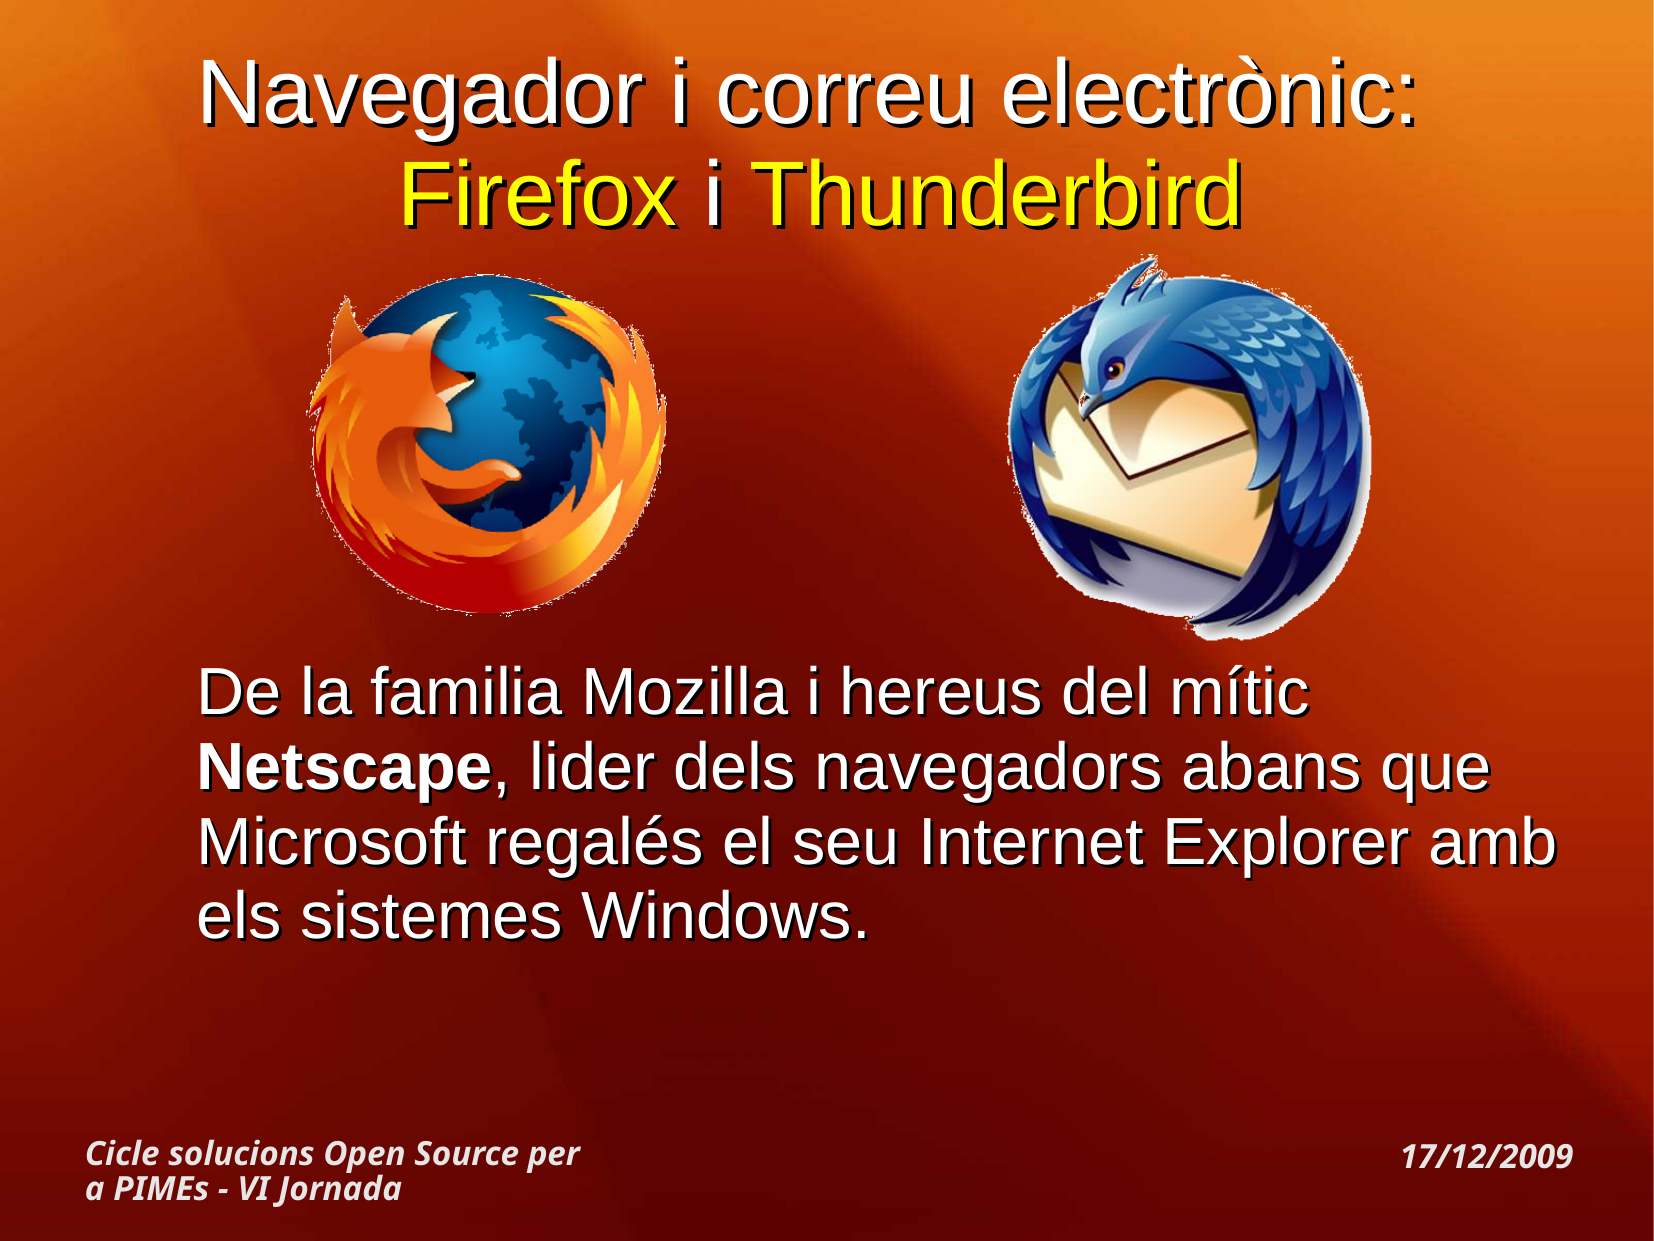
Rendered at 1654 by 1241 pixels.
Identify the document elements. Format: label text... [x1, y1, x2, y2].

picture [0, 0, 1654, 1241]
list De la familia Mozilla i hereus del mític Netscape, lider dels navegadors abans que Microsoft regalés el seu Internet Explorer amb els sistemes Windows. [82, 654, 1571, 1109]
title Navegador i correu electrònic: Firefox i Thunderbird [76, 39, 1565, 247]
